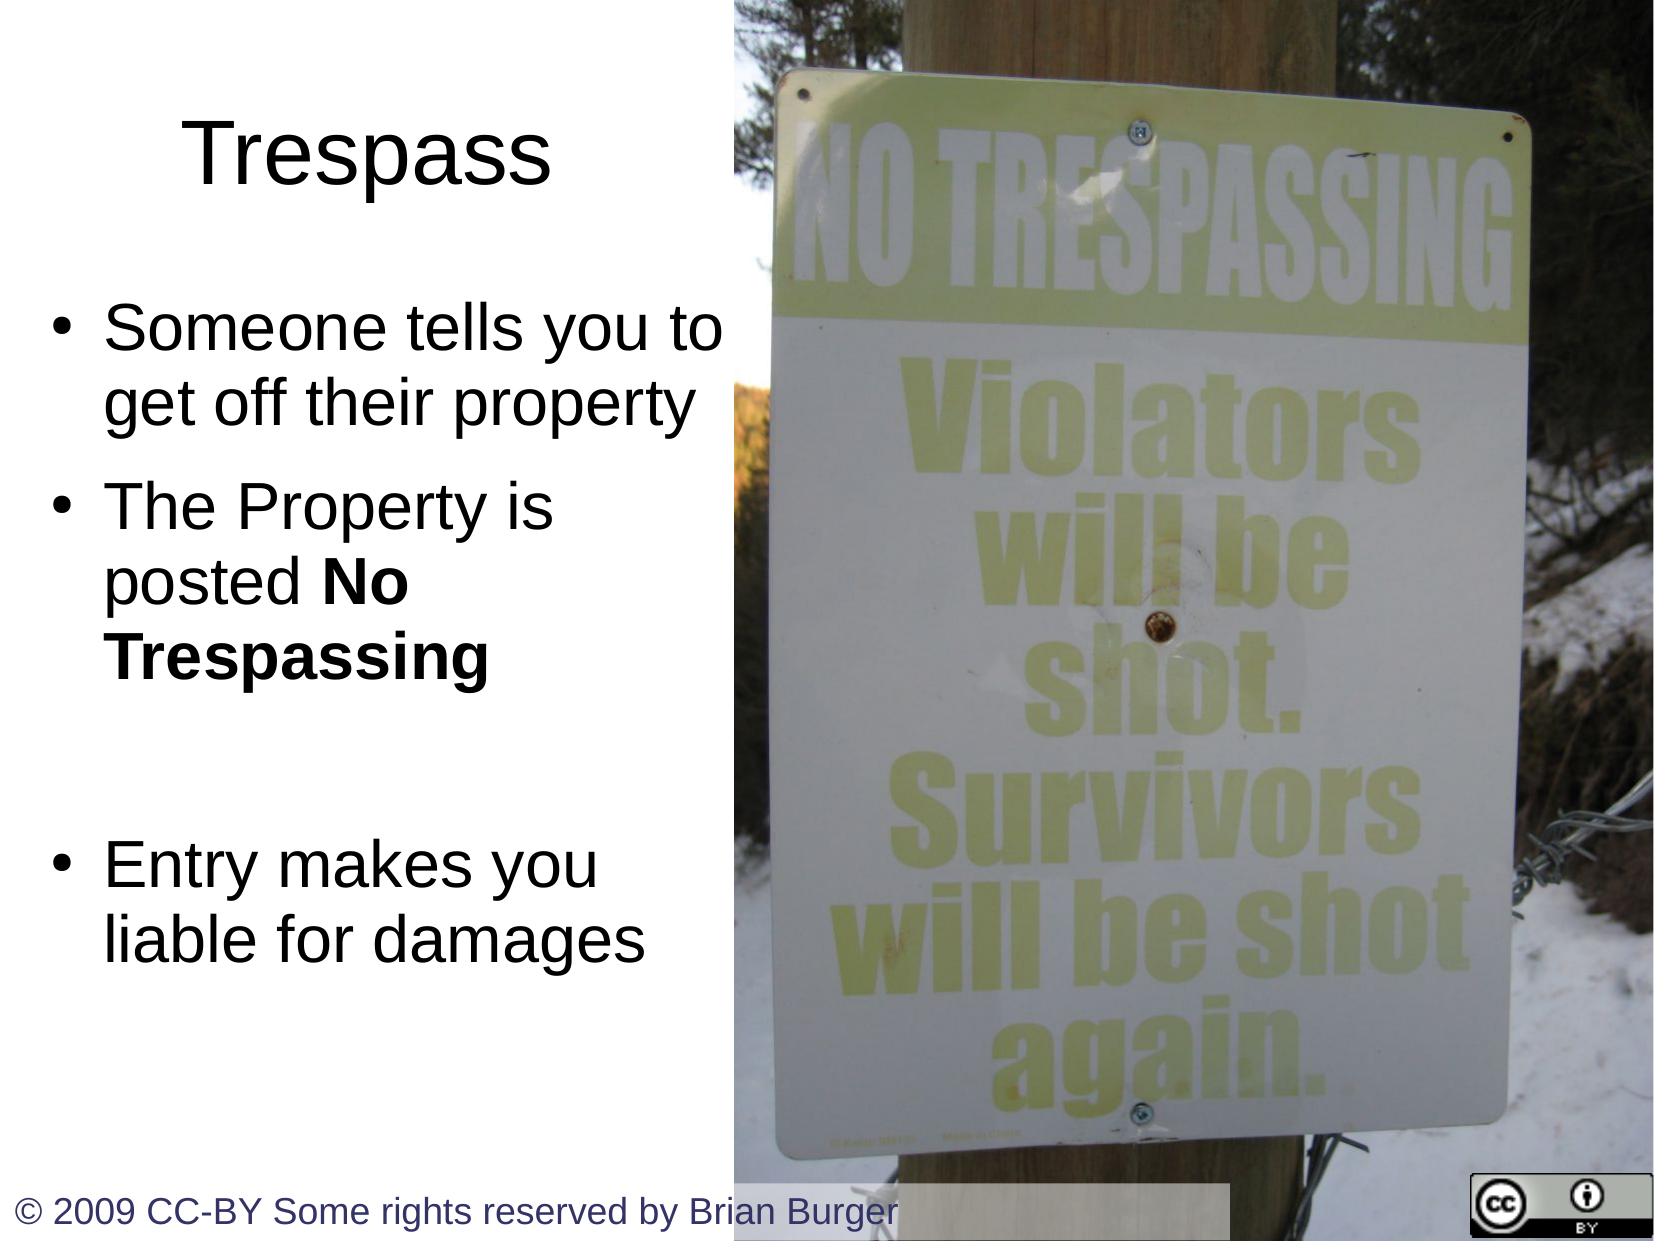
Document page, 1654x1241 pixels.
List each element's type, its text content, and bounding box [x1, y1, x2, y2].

picture [734, 0, 1654, 1241]
title Trespass [0, 49, 734, 257]
list Someone tells you to get off their property The Property is posted No Trespassing Entry makes you liable for damages [32, 290, 734, 1010]
text_box © 2009 CC-BY Some rights reserved by Brian Burger [0, 1183, 1230, 1241]
